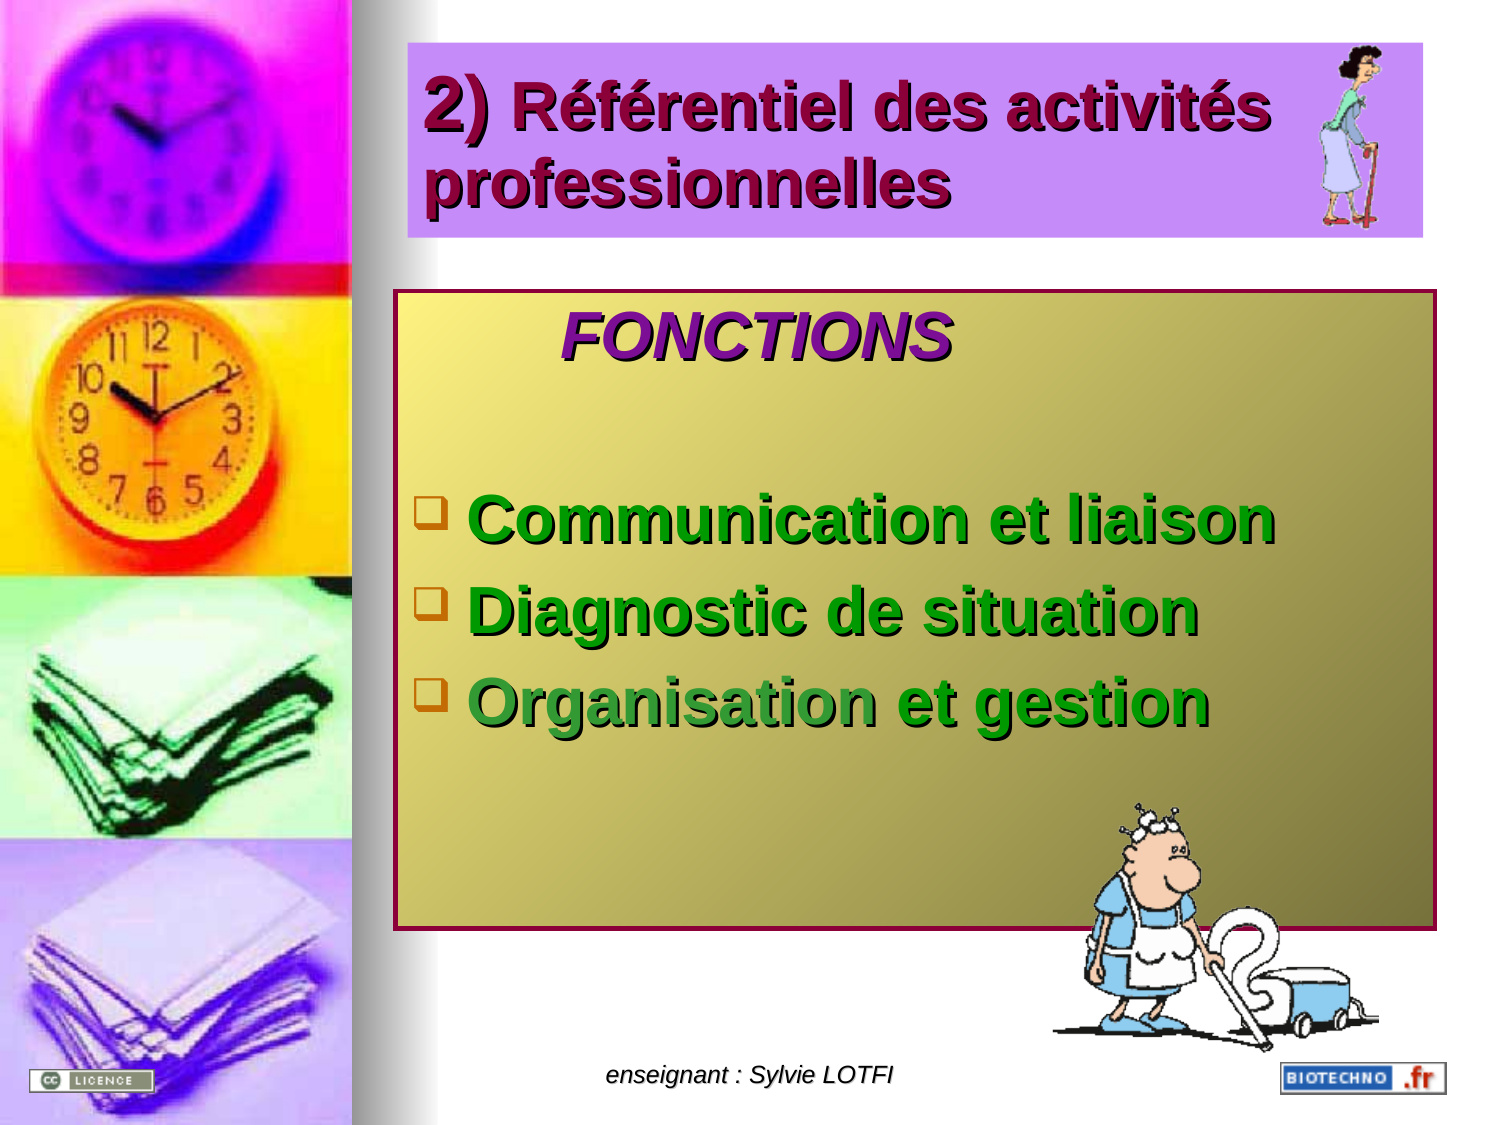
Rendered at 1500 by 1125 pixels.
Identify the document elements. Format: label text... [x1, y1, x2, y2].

title 2) Référentiel des activités professionnelles [407, 42, 1424, 238]
picture [0, 0, 352, 1125]
list FONCTIONS Communication et liaison Diagnostic de situation Organisation et gestion [395, 290, 1436, 929]
picture [1045, 751, 1379, 1061]
picture [1280, 1062, 1447, 1095]
picture [1316, 42, 1384, 232]
